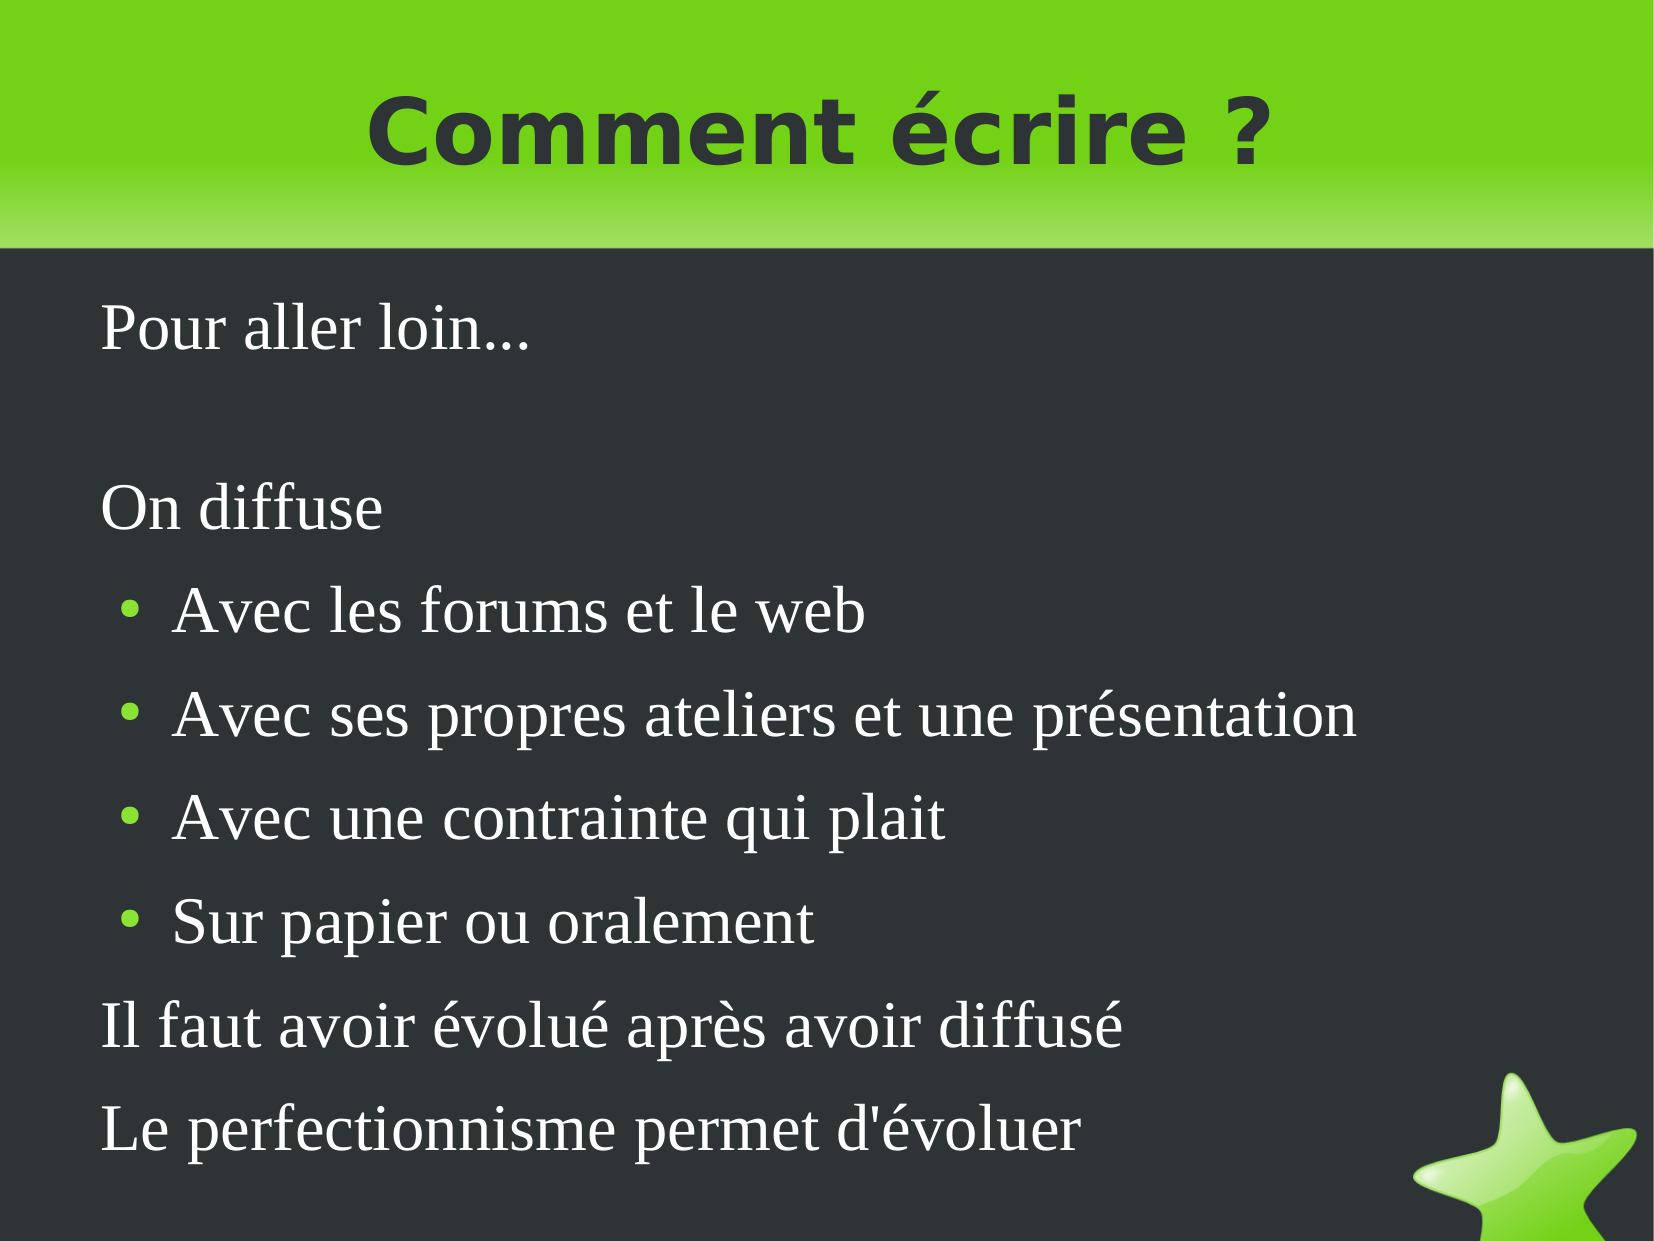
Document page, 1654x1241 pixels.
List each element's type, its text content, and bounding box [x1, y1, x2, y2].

list Pour aller loin... On diffuse Avec les forums et le web Avec ses propres ateliers et une présentation Avec une contrainte qui plait Sur papier ou oralement Il faut avoir évolué après avoir diffusé Le perfectionnisme permet d'évoluer [82, 290, 1571, 1224]
title Comment écrire ? [76, 36, 1565, 229]
picture [0, 0, 1654, 1241]
